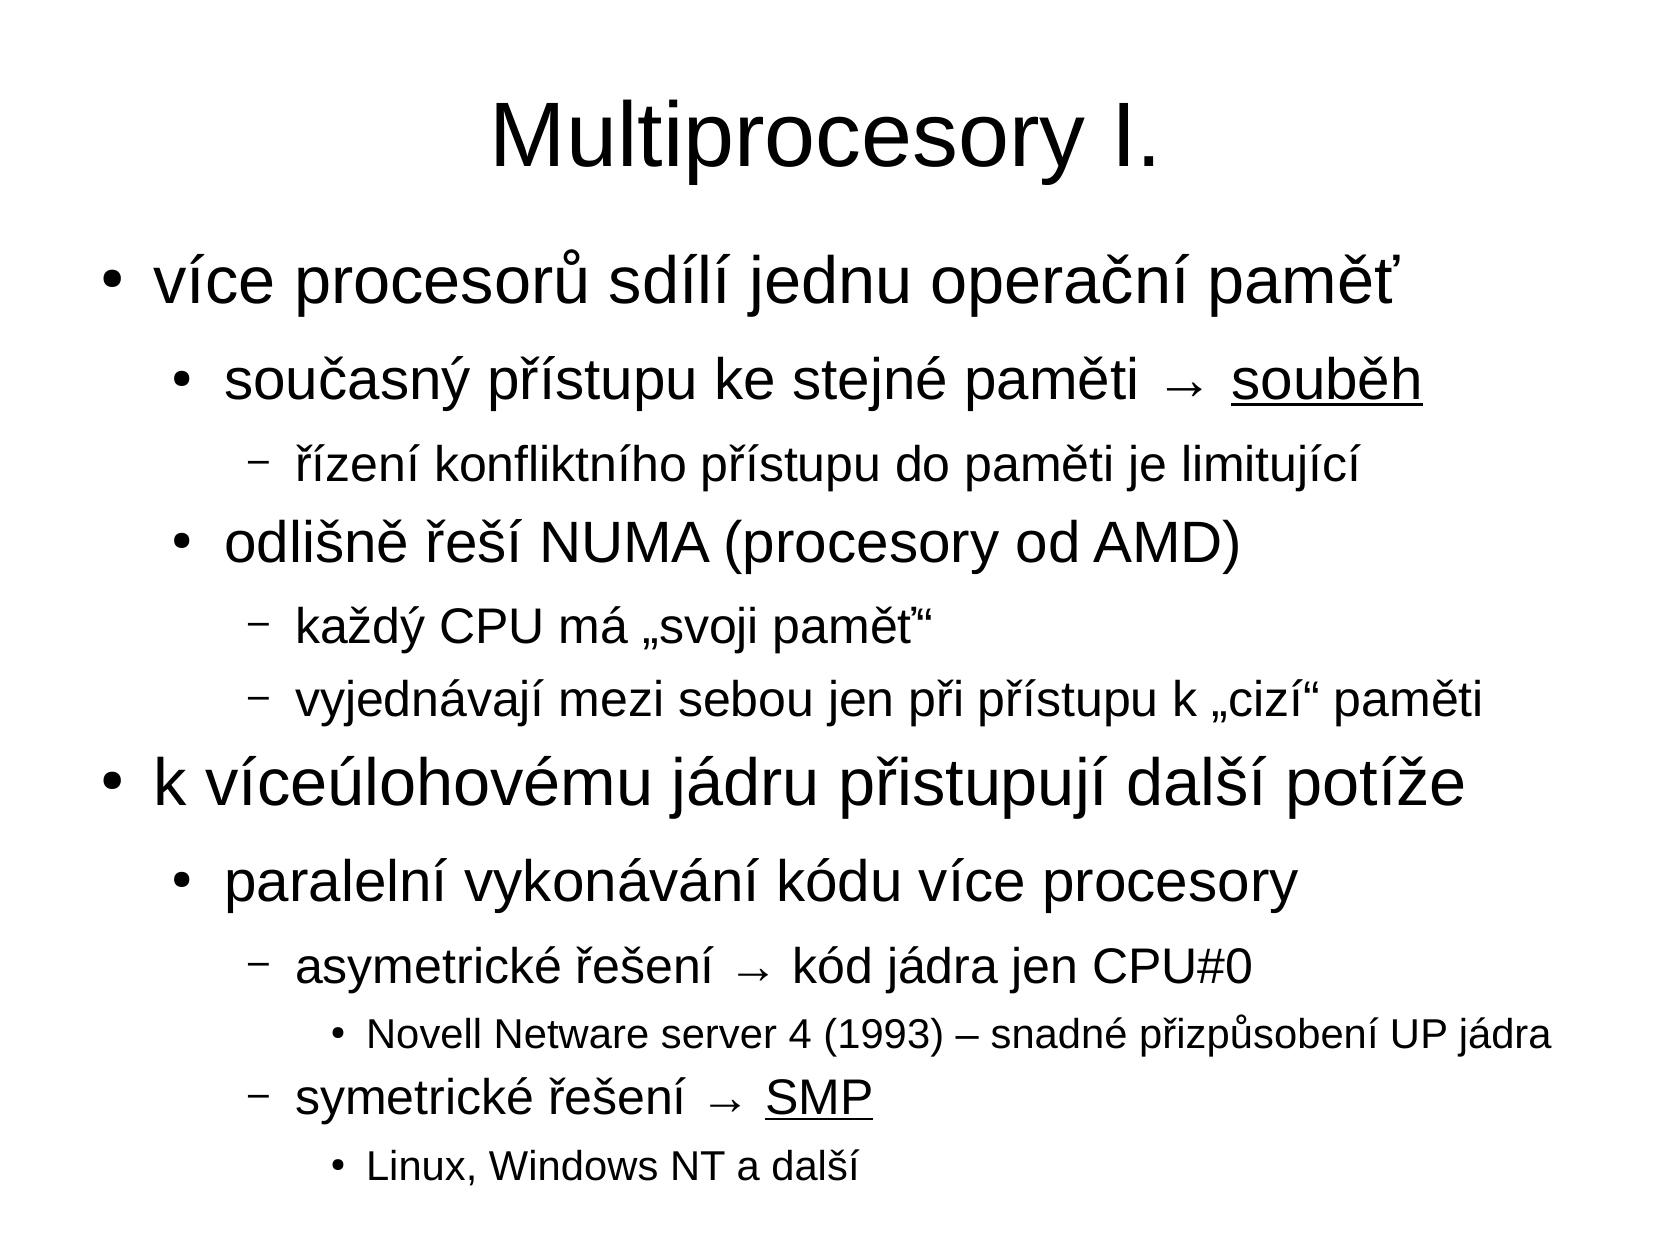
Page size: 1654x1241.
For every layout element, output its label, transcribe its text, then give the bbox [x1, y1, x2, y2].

list více procesorů sdílí jednu operační paměť současný přístupu ke stejné paměti → souběh řízení konfliktního přístupu do paměti je limitující odlišně řeší NUMA (procesory od AMD) každý CPU má „svoji paměť“ vyjednávají mezi sebou jen při přístupu k „cizí“ paměti k víceúlohovému jádru přistupují další potíže paralelní vykonávání kódu více procesory asymetrické řešení → kód jádra jen CPU#0 Novell Netware server 4 (1993) – snadné přizpůsobení UP jádra symetrické řešení → SMP Linux, Windows NT a další [82, 242, 1571, 1190]
title Multiprocesory I. [82, 39, 1571, 232]
